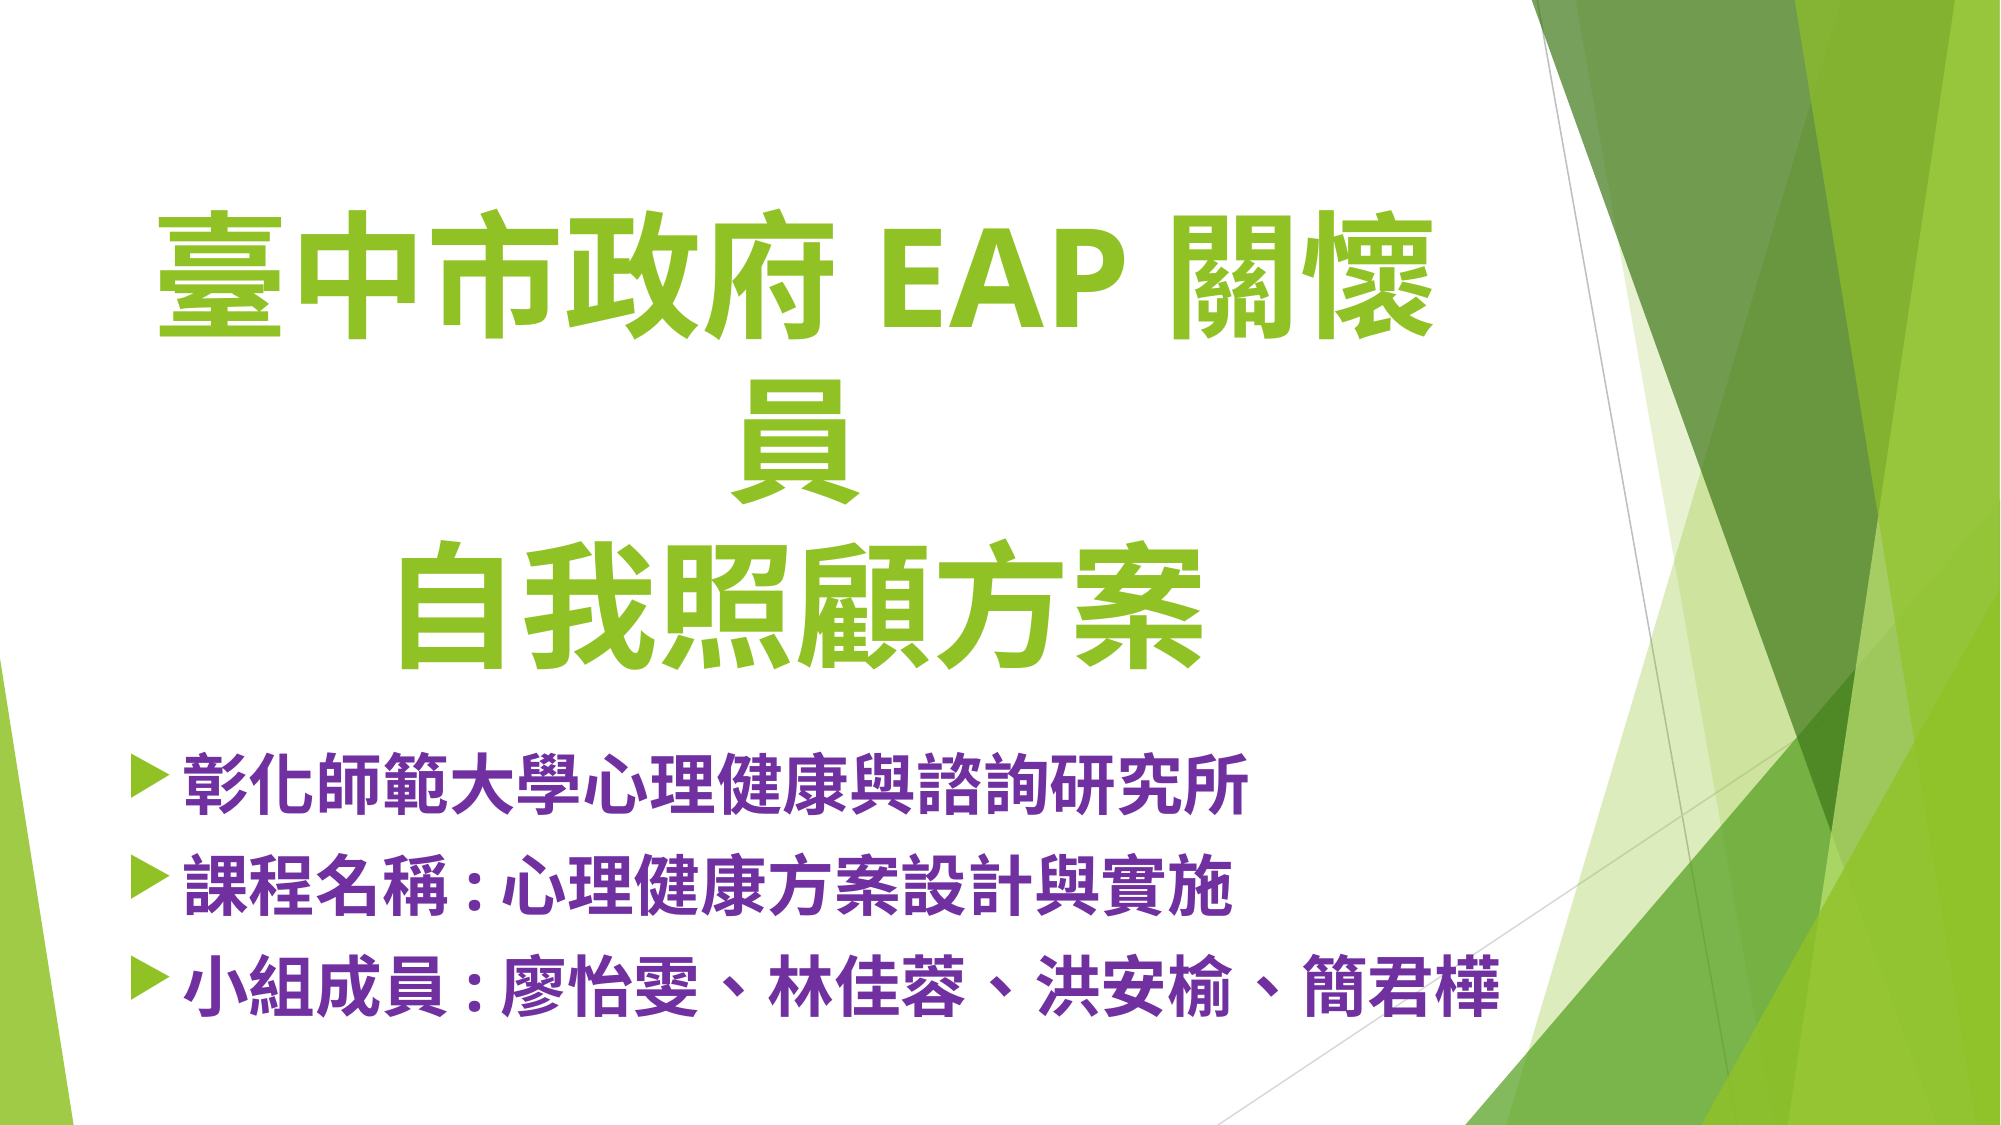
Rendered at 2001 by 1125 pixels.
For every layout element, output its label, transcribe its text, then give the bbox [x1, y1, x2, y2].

list 彰化師範大學心理健康與諮詢研究所 課程名稱:心理健康方案設計與實施 小組成員:廖怡雯、林佳蓉、洪安榆、簡君樺 [111, 735, 1522, 1088]
title 臺中市政府EAP關懷員 自我照顧方案 [90, 182, 1501, 545]
